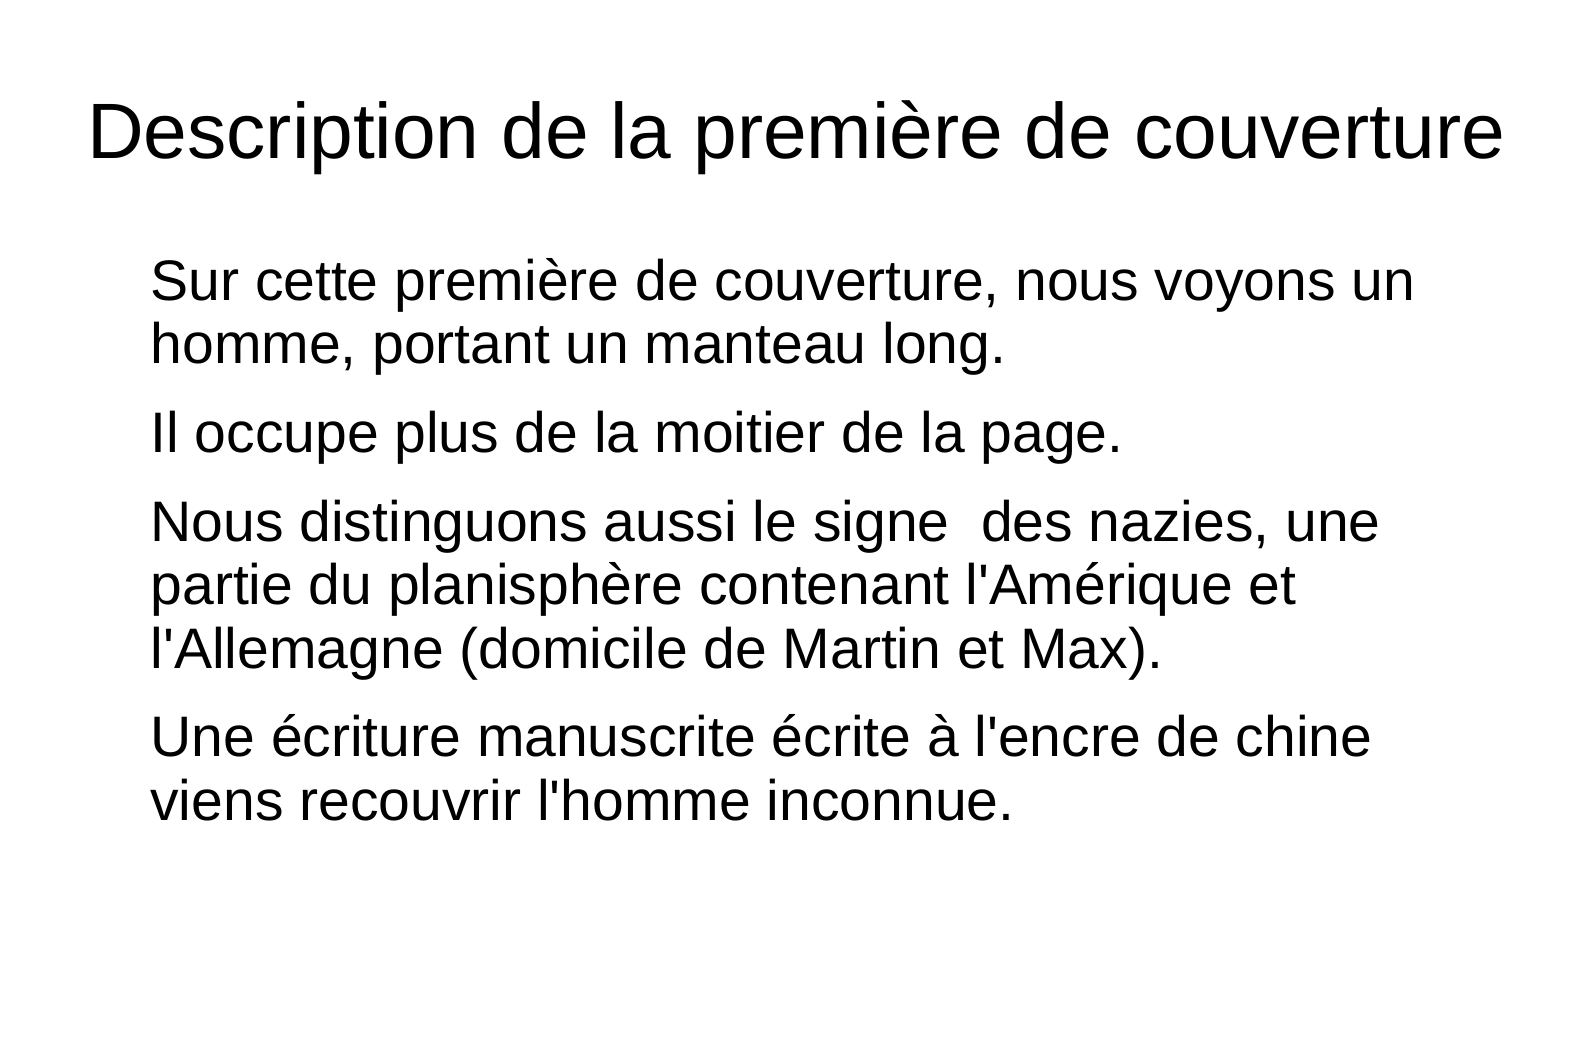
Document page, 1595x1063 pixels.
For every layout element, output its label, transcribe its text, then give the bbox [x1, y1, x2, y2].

title Description de la première de couverture [79, 42, 1515, 220]
list Sur cette première de couverture, nous voyons un homme, portant un manteau long. Il occupe plus de la moitier de la page. Nous distinguons aussi le signe des nazies, une partie du planisphère contenant l'Amérique et l'Allemagne (domicile de Martin et Max). Une écriture manuscrite écrite à l'encre de chine viens recouvrir l'homme inconnue. [79, 248, 1515, 951]
